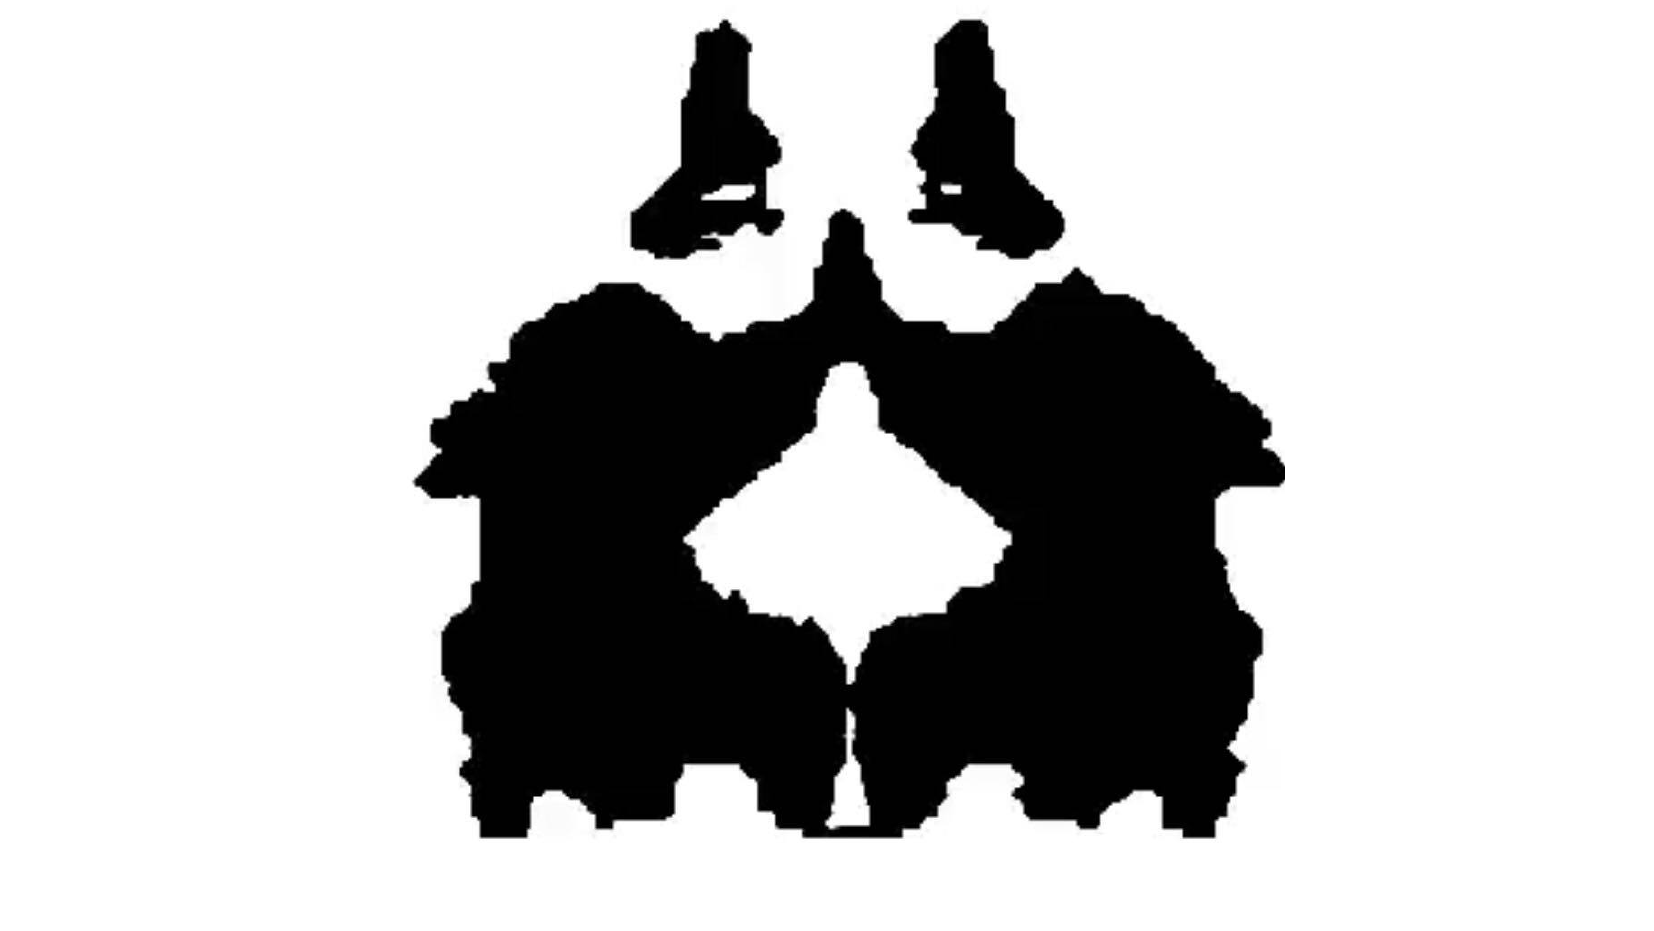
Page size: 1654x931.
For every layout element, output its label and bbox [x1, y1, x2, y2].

picture [385, 5, 1285, 931]
